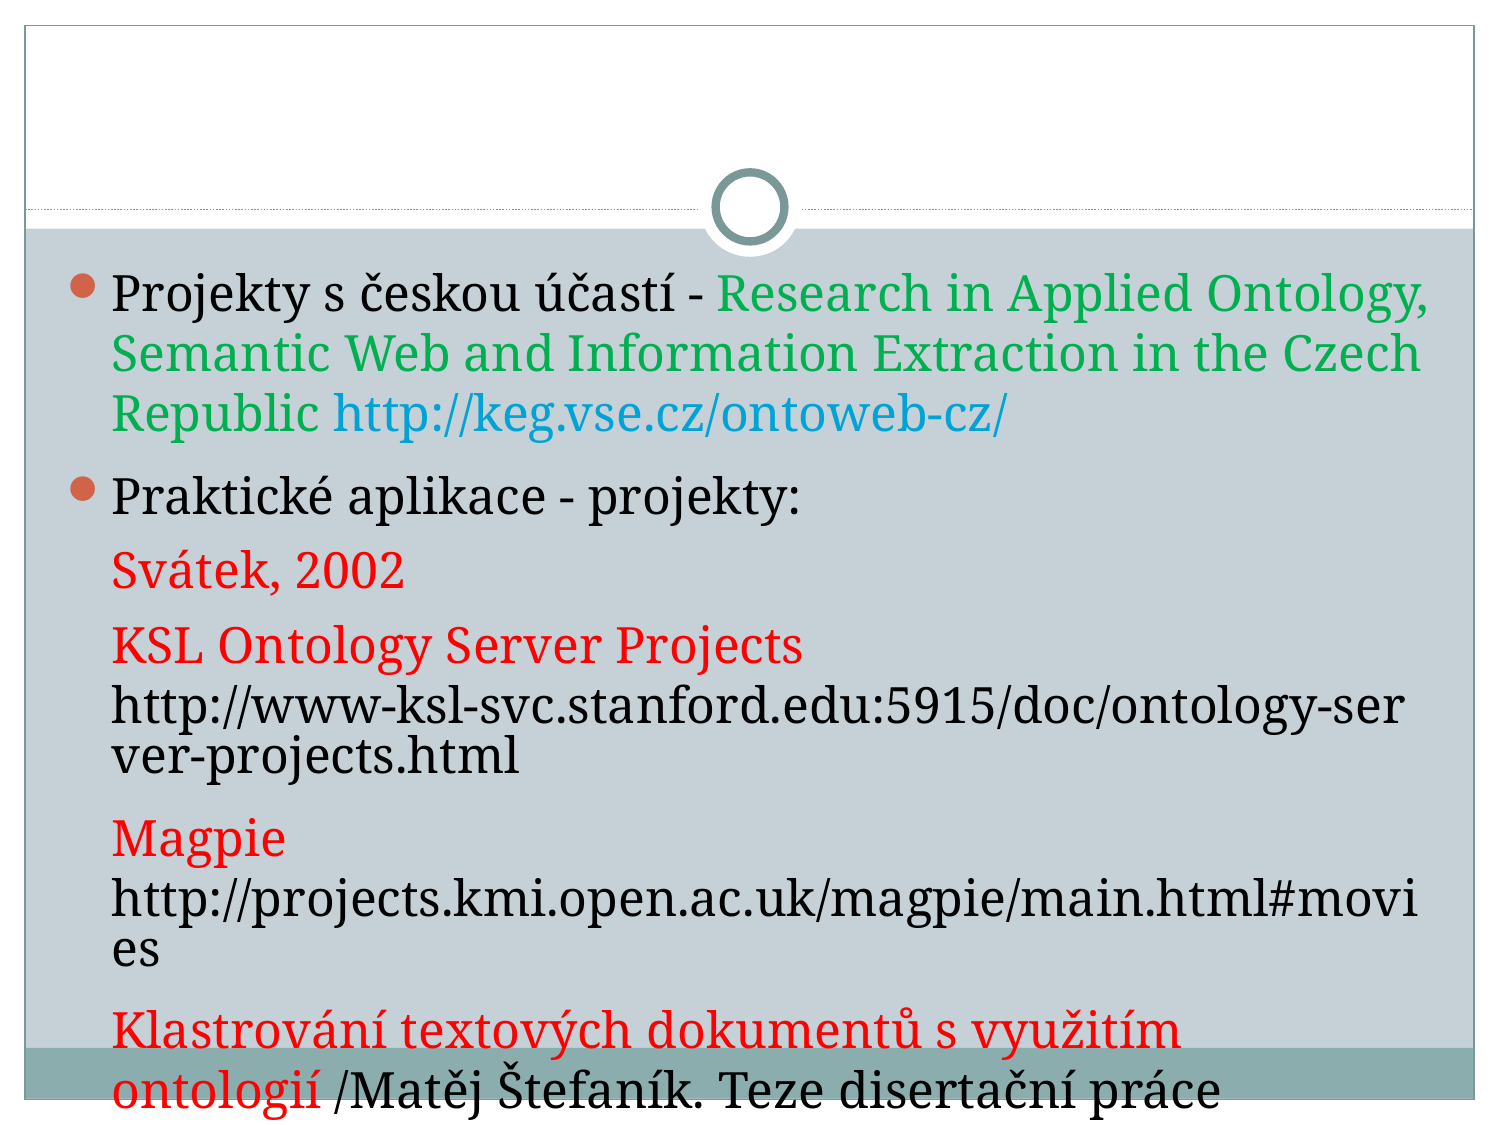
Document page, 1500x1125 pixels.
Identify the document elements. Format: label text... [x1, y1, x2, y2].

list Projekty s českou účastí - Research in Applied Ontology, Semantic Web and Information Extraction in the Czech Republic http://keg.vse.cz/ontoweb-cz/ Praktické aplikace - projekty: Svátek, 2002 KSL Ontology Server Projects http://www-ksl-svc.stanford.edu:5915/doc/ontology-server-projects.html Magpie http://projects.kmi.open.ac.uk/magpie/main.html#movies Klastrování textových dokumentů s využitím ontologií /Matěj Štefaník. Teze disertační práce http://is.muni.cz/th/50825/fi_r/teze.txt [51, 253, 1447, 1062]
